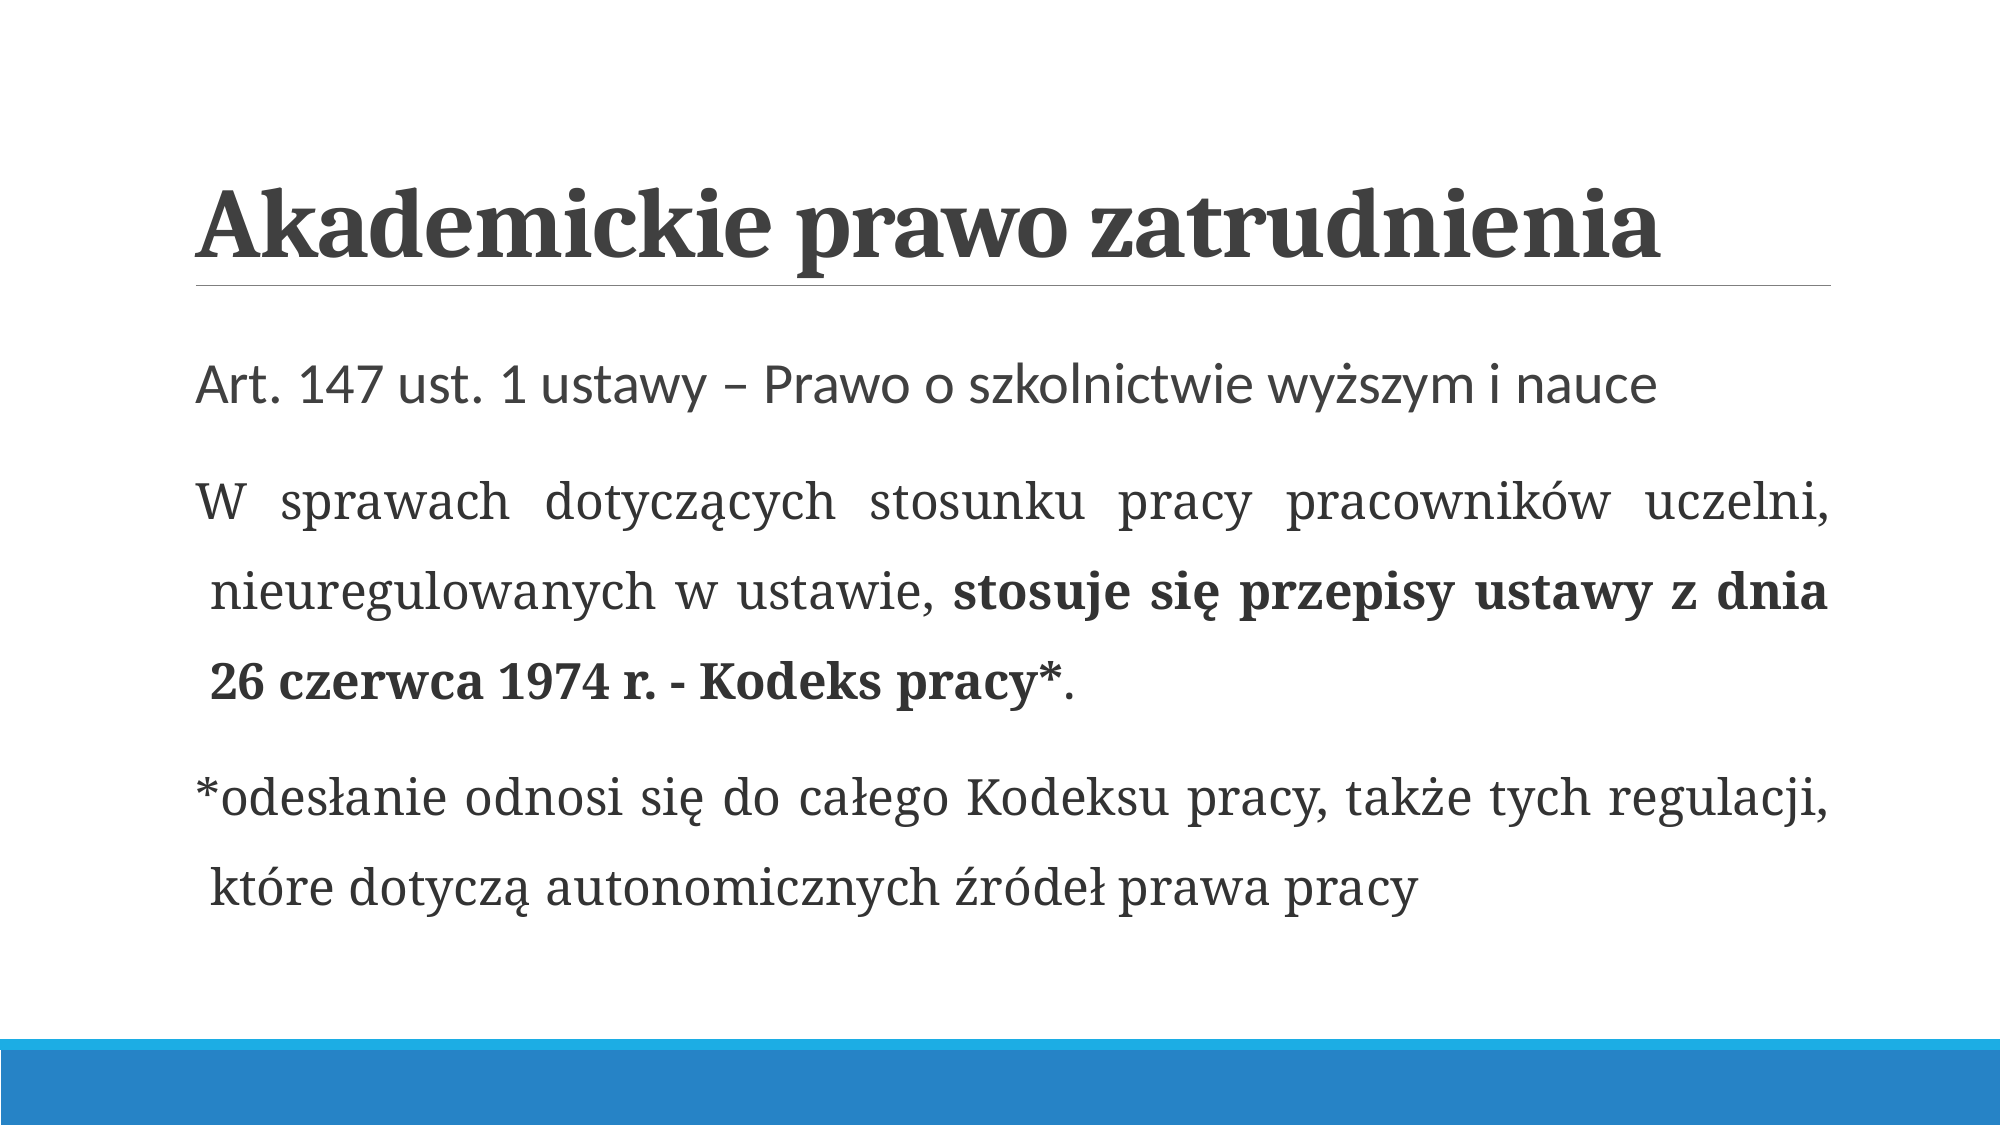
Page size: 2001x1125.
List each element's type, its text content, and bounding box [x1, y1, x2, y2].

title Akademickie prawo zatrudnienia [180, 47, 1831, 286]
list Art. 147 ust. 1 ustawy – Prawo o szkolnictwie wyższym i nauce W sprawach dotyczących stosunku pracy pracowników uczelni, nieuregulowanych w ustawie, stosuje się przepisy ustawy z dnia 26 czerwca 1974 r. - Kodeks pracy*. *odesłanie odnosi się do całego Kodeksu pracy, także tych regulacji, które dotyczą autonomicznych źródeł prawa pracy [180, 302, 1831, 963]
